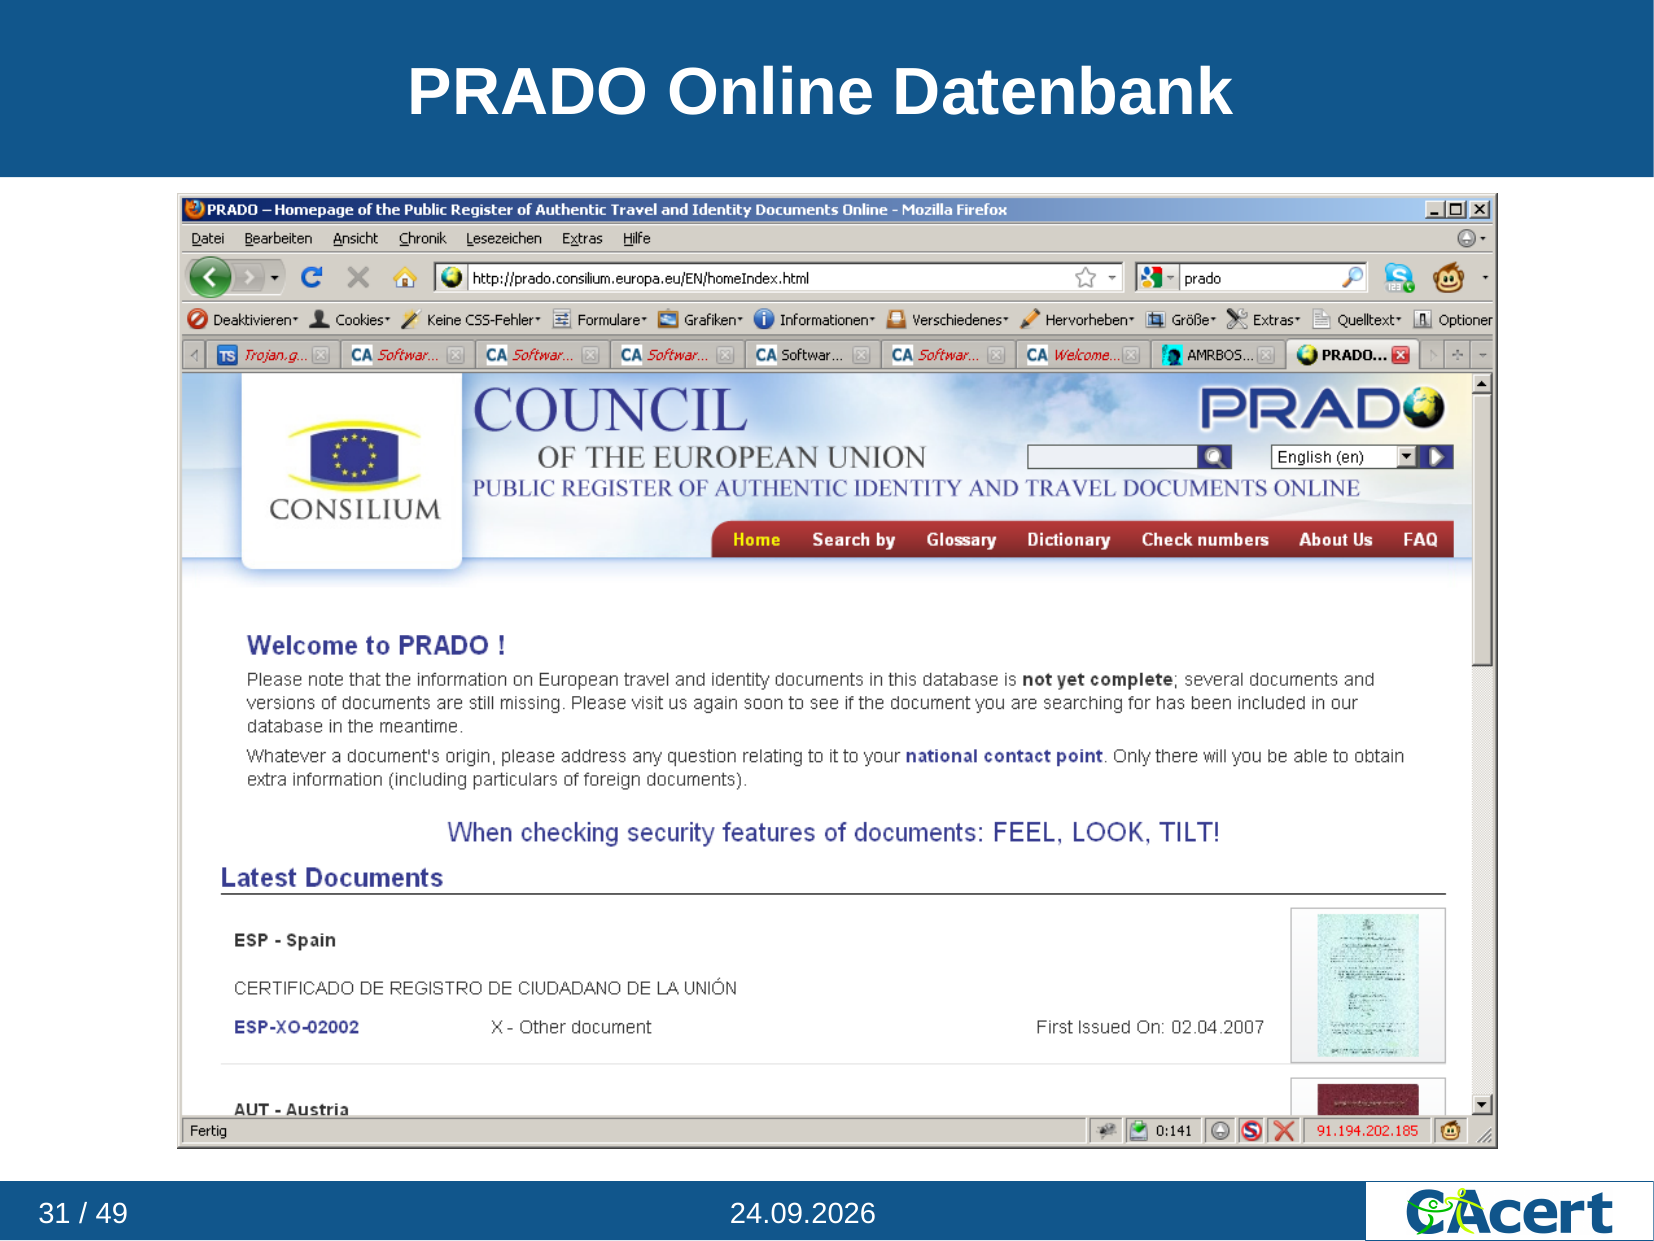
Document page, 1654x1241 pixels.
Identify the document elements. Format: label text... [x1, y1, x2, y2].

picture [1406, 1187, 1613, 1235]
picture [177, 193, 1498, 1149]
title PRADO Online Datenbank [76, 17, 1565, 166]
